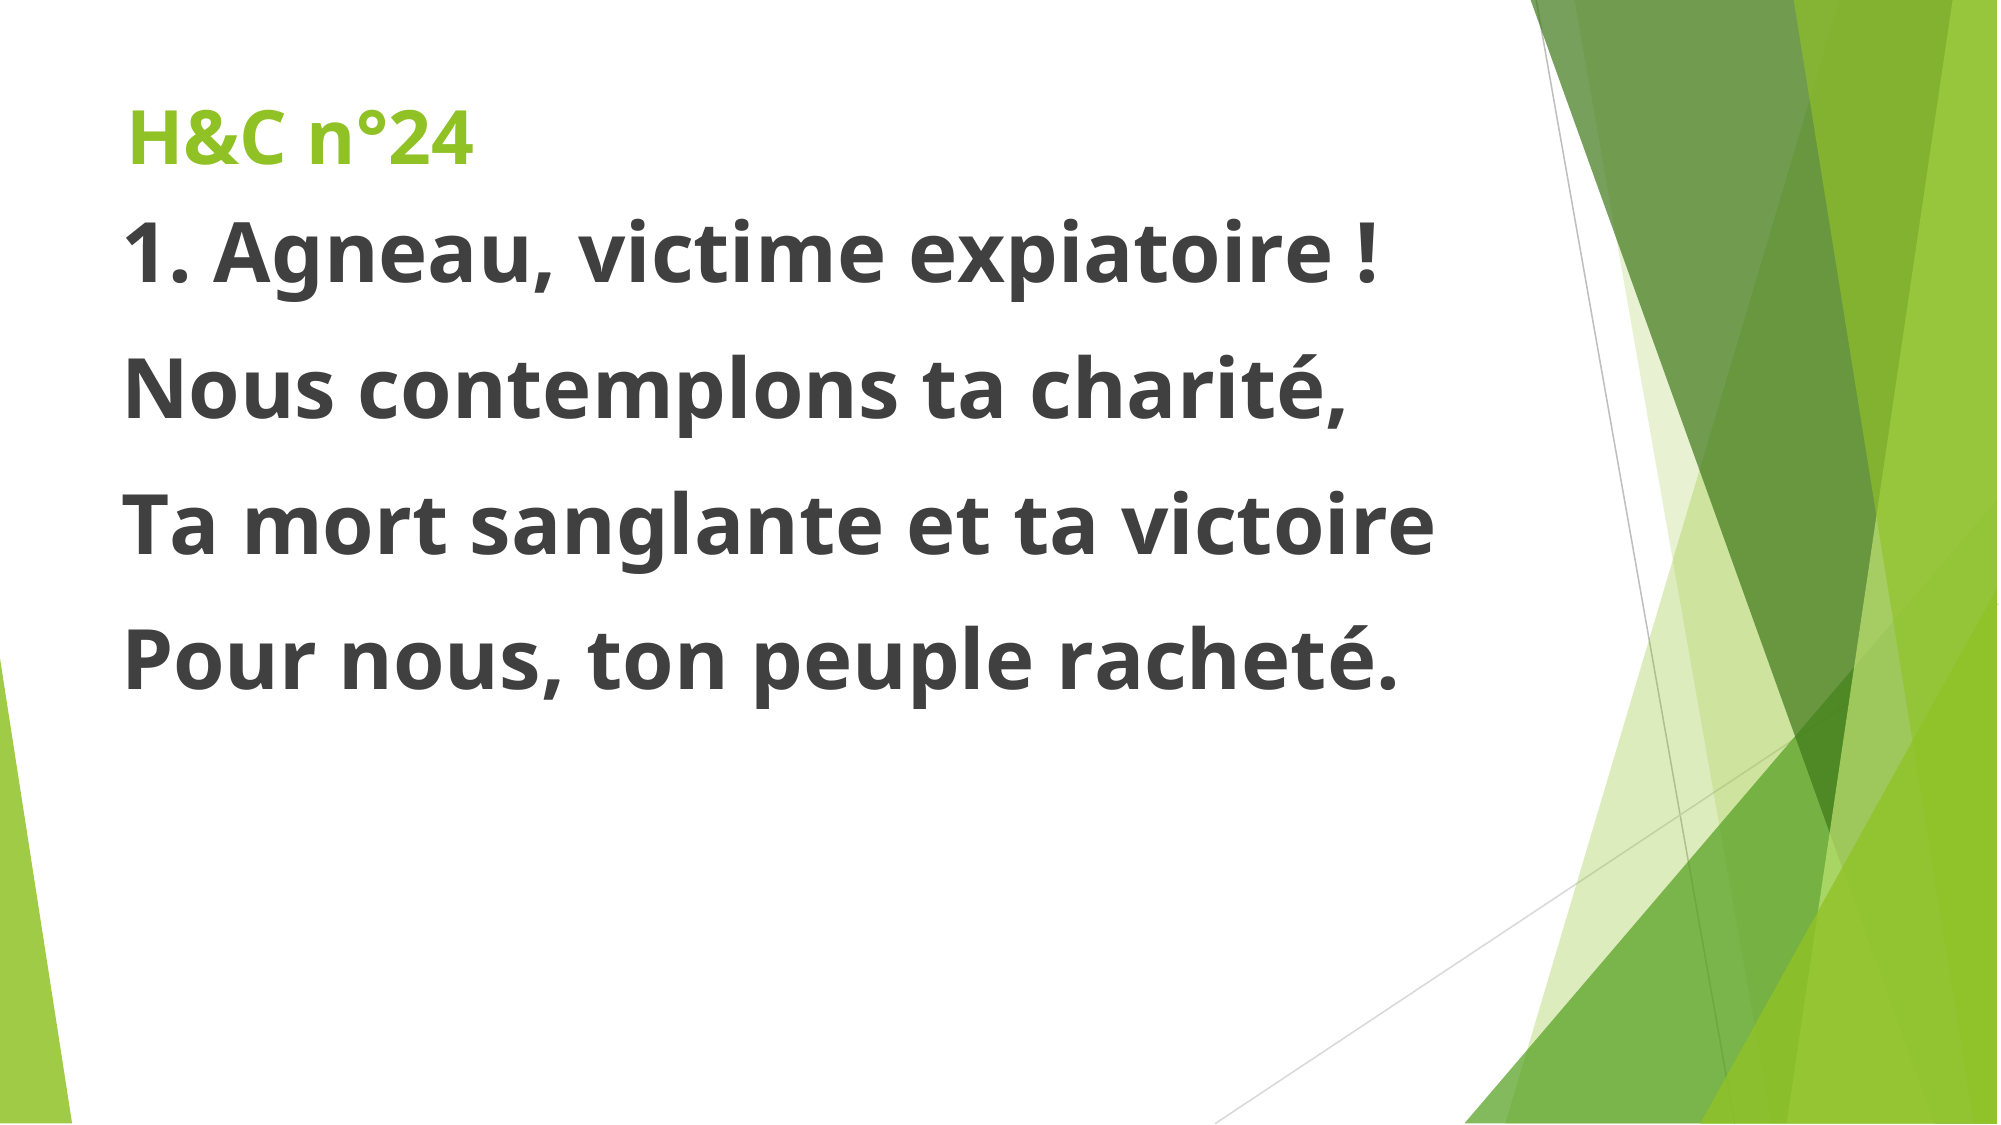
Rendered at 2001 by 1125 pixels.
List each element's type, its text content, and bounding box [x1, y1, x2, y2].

text_box 1. Agneau, victime expiatoire ! Nous contemplons ta charité, Ta mort sanglante et ta victoire Pour nous, ton peuple racheté. [106, 177, 1973, 1037]
text_box H&C n°24 [111, 82, 1522, 177]
